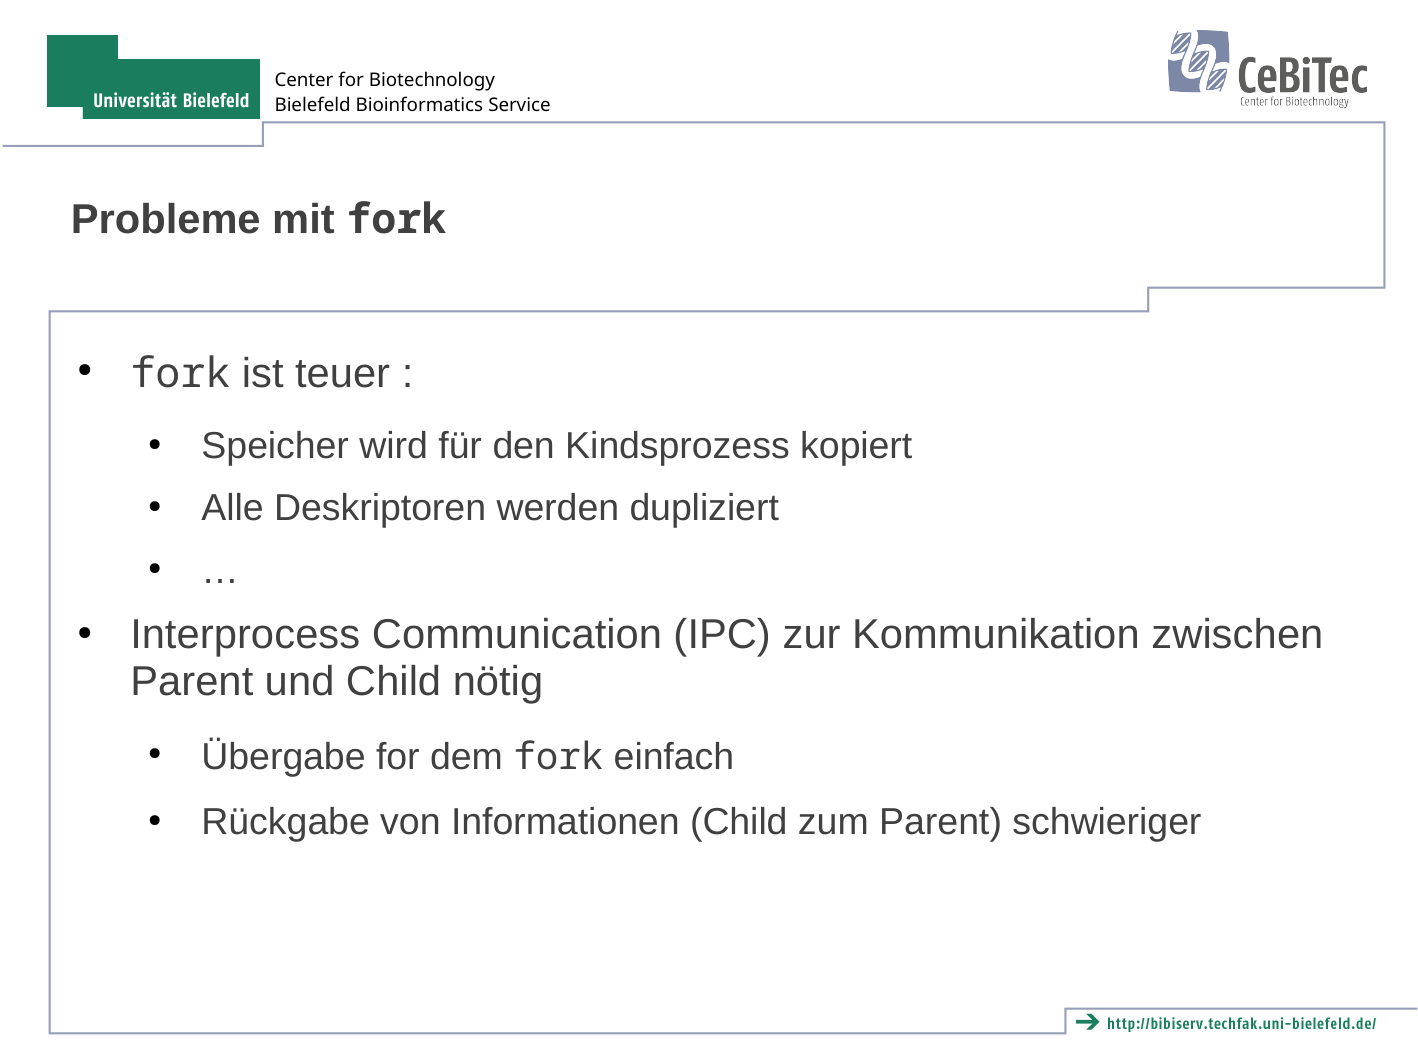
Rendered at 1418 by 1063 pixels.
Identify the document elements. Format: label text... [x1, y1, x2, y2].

list fork ist teuer : Speicher wird für den Kindsprozess kopiert Alle Deskriptoren werden dupliziert … Interprocess Communication (IPC) zur Kommunikation zwischen Parent und Child nötig Übergabe for dem fork einfach Rückgabe von Informationen (Child zum Parent) schwieriger [59, 342, 1358, 942]
picture [2, 3, 1418, 1063]
title Probleme mit fork [70, 159, 1359, 275]
